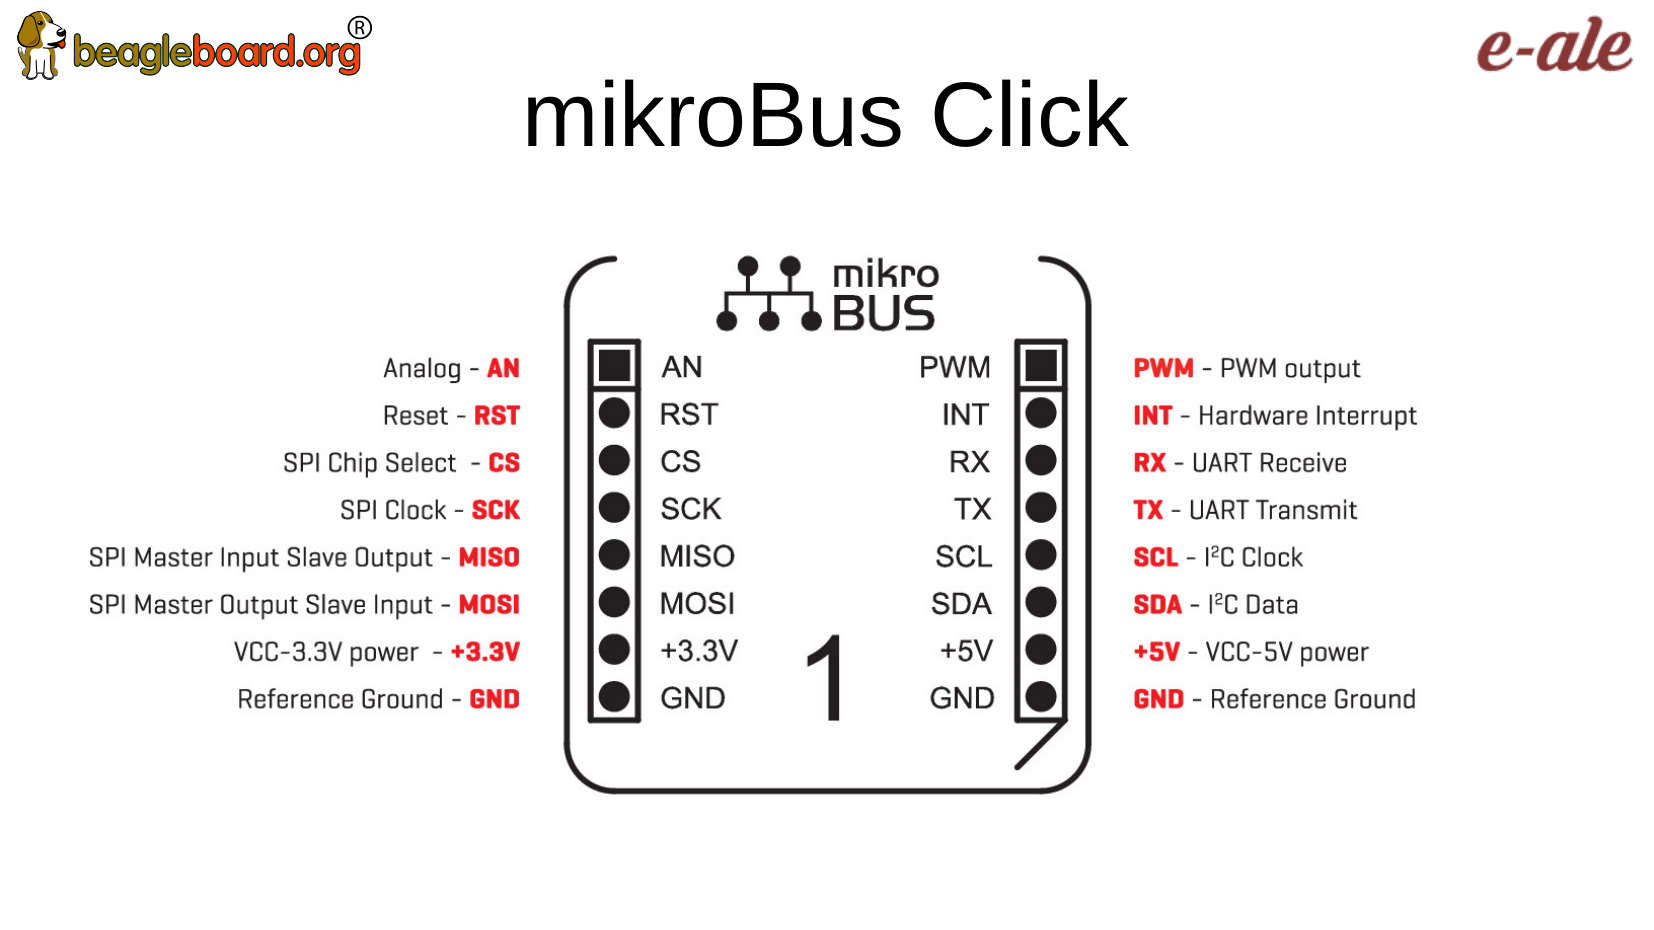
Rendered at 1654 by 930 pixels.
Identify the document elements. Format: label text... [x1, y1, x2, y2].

title mikroBus Click [82, 37, 1571, 193]
picture [17, 11, 372, 80]
picture [1475, 14, 1636, 74]
picture [1, 221, 1653, 829]
